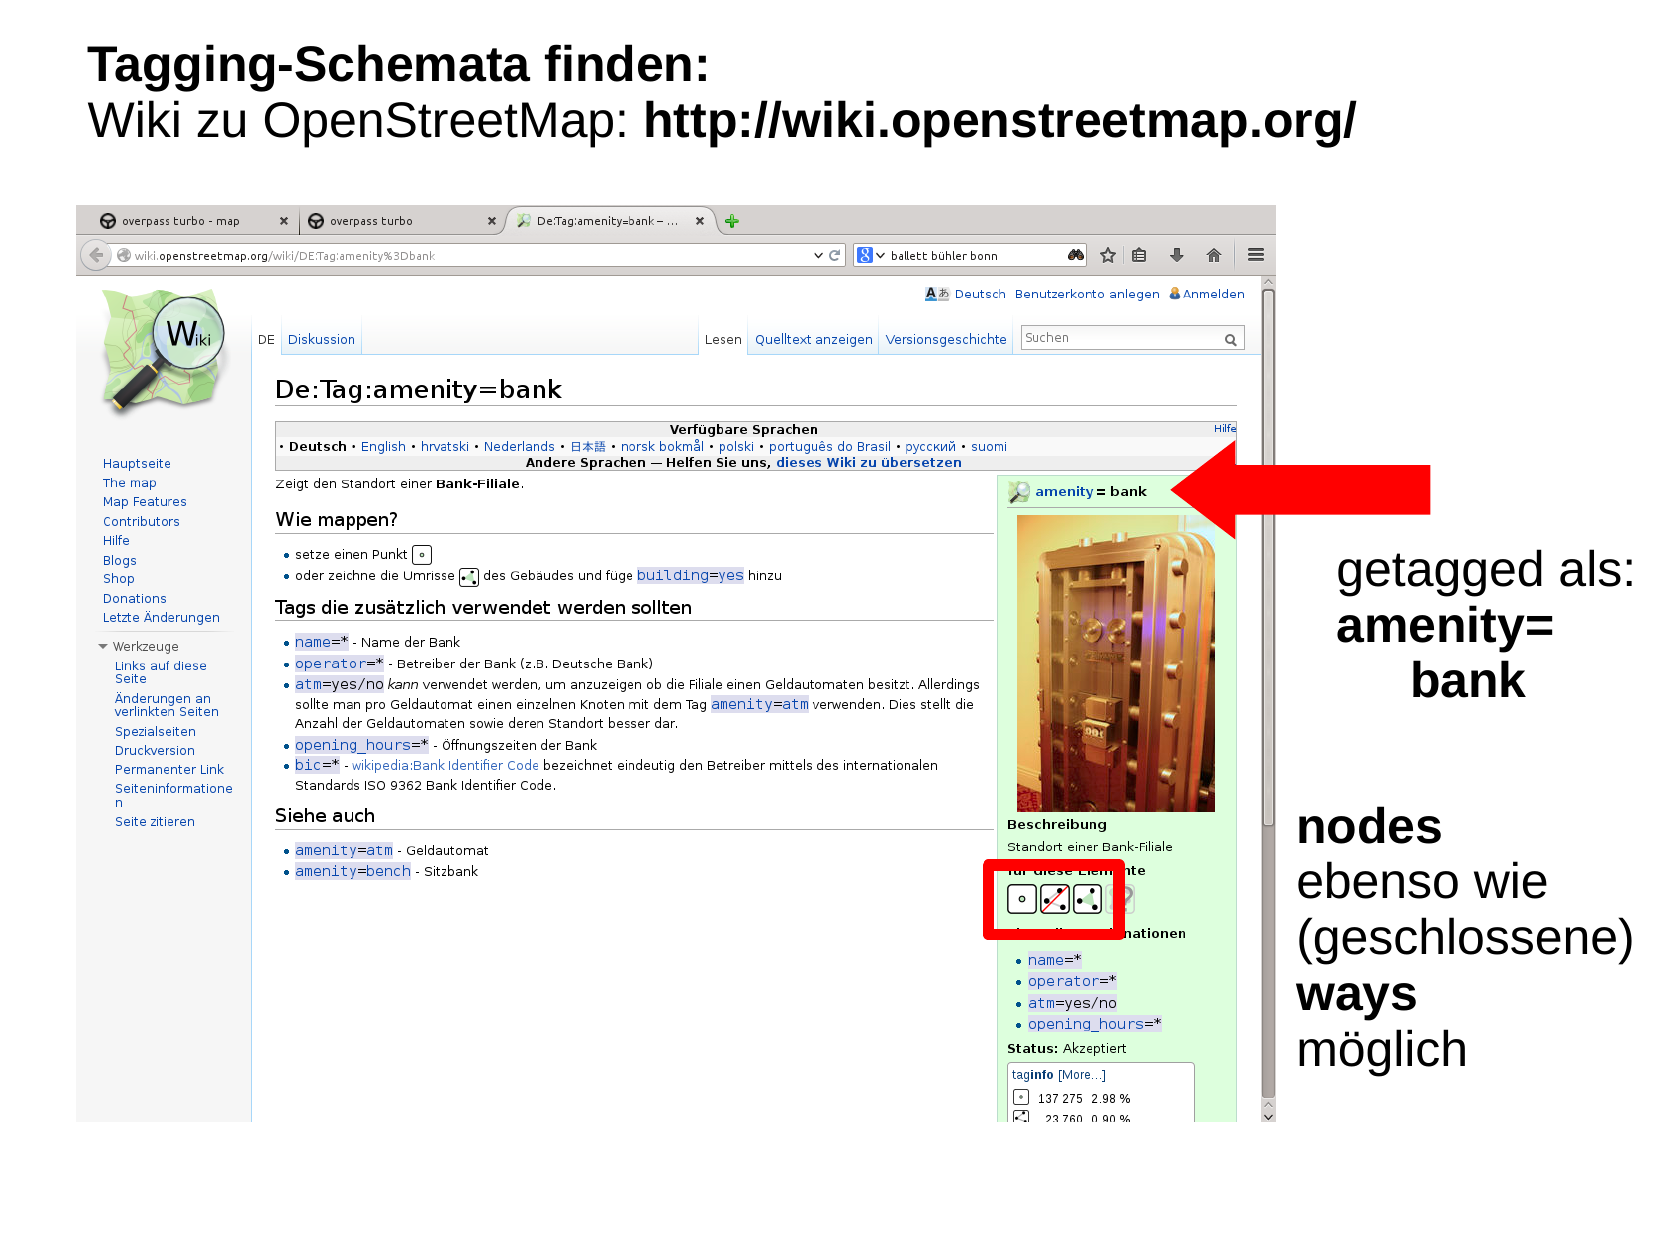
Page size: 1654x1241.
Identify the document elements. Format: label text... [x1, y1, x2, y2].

text_box getagged als: amenity= bank [1321, 533, 1654, 718]
text_box nodes ebenso wie (geschlossene) ways möglich [1281, 790, 1654, 1087]
picture [76, 205, 1276, 1122]
text_box [1170, 440, 1431, 540]
text_box Tagging-Schemata finden: Wiki zu OpenStreetMap: http://wiki.openstreetmap.org/ [72, 28, 1393, 157]
